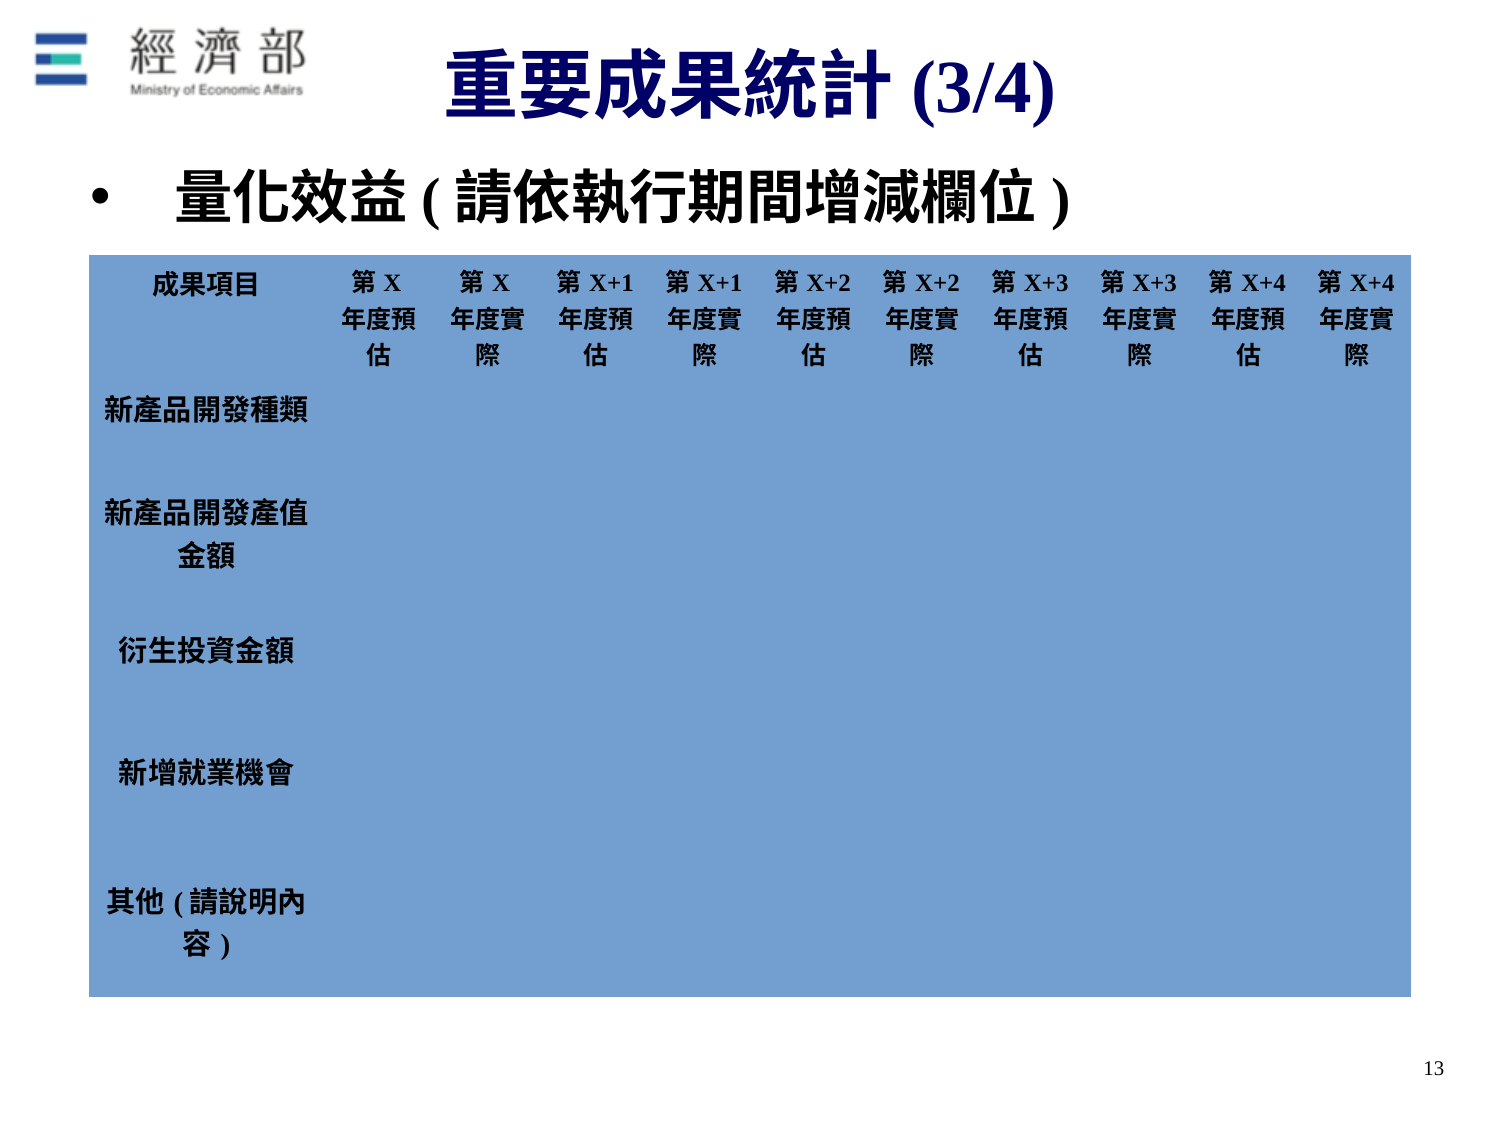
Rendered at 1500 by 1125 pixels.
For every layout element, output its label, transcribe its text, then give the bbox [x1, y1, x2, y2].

table_cell [433, 742, 542, 871]
table_header 第X+1年度預估 [542, 255, 651, 379]
list 量化效益(請依執行期間增減欄位) [75, 152, 1426, 1055]
text_box [1408, 1046, 1500, 1125]
title 重要成果統計(3/4) [75, 23, 1426, 143]
table_cell [1194, 871, 1303, 997]
table_cell [651, 482, 759, 620]
table_cell [651, 620, 759, 742]
table_cell [433, 620, 542, 742]
table_cell [1303, 379, 1411, 482]
table_cell 新產品開發種類 [89, 379, 325, 482]
table_cell [759, 379, 868, 482]
table_cell [542, 482, 651, 620]
table_cell [977, 379, 1085, 482]
table_header 第X+2年度實際 [868, 255, 977, 379]
table_header 第X+4年度預估 [1194, 255, 1303, 379]
table_header 成果項目 [89, 255, 325, 379]
table_cell [542, 742, 651, 871]
table_cell [1085, 620, 1194, 742]
table_cell [759, 482, 868, 620]
table_cell [325, 379, 433, 482]
table_cell [1303, 742, 1411, 871]
table_header 第X+3年度預估 [977, 255, 1085, 379]
table_cell [1303, 482, 1411, 620]
table_header 第X+3年度實際 [1085, 255, 1194, 379]
table_cell [1085, 379, 1194, 482]
table_cell [1194, 742, 1303, 871]
table_cell [651, 871, 759, 997]
table_cell [1303, 871, 1411, 997]
table_cell [1303, 620, 1411, 742]
table_cell [977, 482, 1085, 620]
table_cell [1194, 482, 1303, 620]
table_cell 新產品開發產值金額 [89, 482, 325, 620]
table_cell [977, 871, 1085, 997]
table_cell [325, 620, 433, 742]
table_cell [542, 871, 651, 997]
table_cell [759, 871, 868, 997]
table_cell [1194, 379, 1303, 482]
table_header 第X+4年度實際 [1303, 255, 1411, 379]
table_cell [868, 482, 977, 620]
table_header 第X+1年度實際 [651, 255, 759, 379]
table_cell [433, 379, 542, 482]
table_cell [325, 742, 433, 871]
table_cell [651, 742, 759, 871]
table_cell 衍生投資金額 [89, 620, 325, 742]
table_cell 其他(請說明內容) [89, 871, 325, 997]
table_cell [868, 742, 977, 871]
table_cell [433, 482, 542, 620]
table_cell [542, 620, 651, 742]
table_cell [868, 871, 977, 997]
table_cell [433, 871, 542, 997]
table_cell [1085, 482, 1194, 620]
table_cell [651, 379, 759, 482]
table_cell [868, 620, 977, 742]
table_cell [325, 482, 433, 620]
table_cell [868, 379, 977, 482]
table_cell [977, 620, 1085, 742]
table_header 第X年度實際 [433, 255, 542, 379]
table_cell [759, 742, 868, 871]
table_cell [759, 620, 868, 742]
table_cell [1194, 620, 1303, 742]
table_cell [1085, 871, 1194, 997]
table_cell [542, 379, 651, 482]
table_cell 新增就業機會 [89, 742, 325, 871]
table_cell [325, 871, 433, 997]
table_cell [1085, 742, 1194, 871]
table_header 第X年度預估 [325, 255, 433, 379]
table_header 第X+2年度預估 [759, 255, 868, 379]
table_cell [977, 742, 1085, 871]
